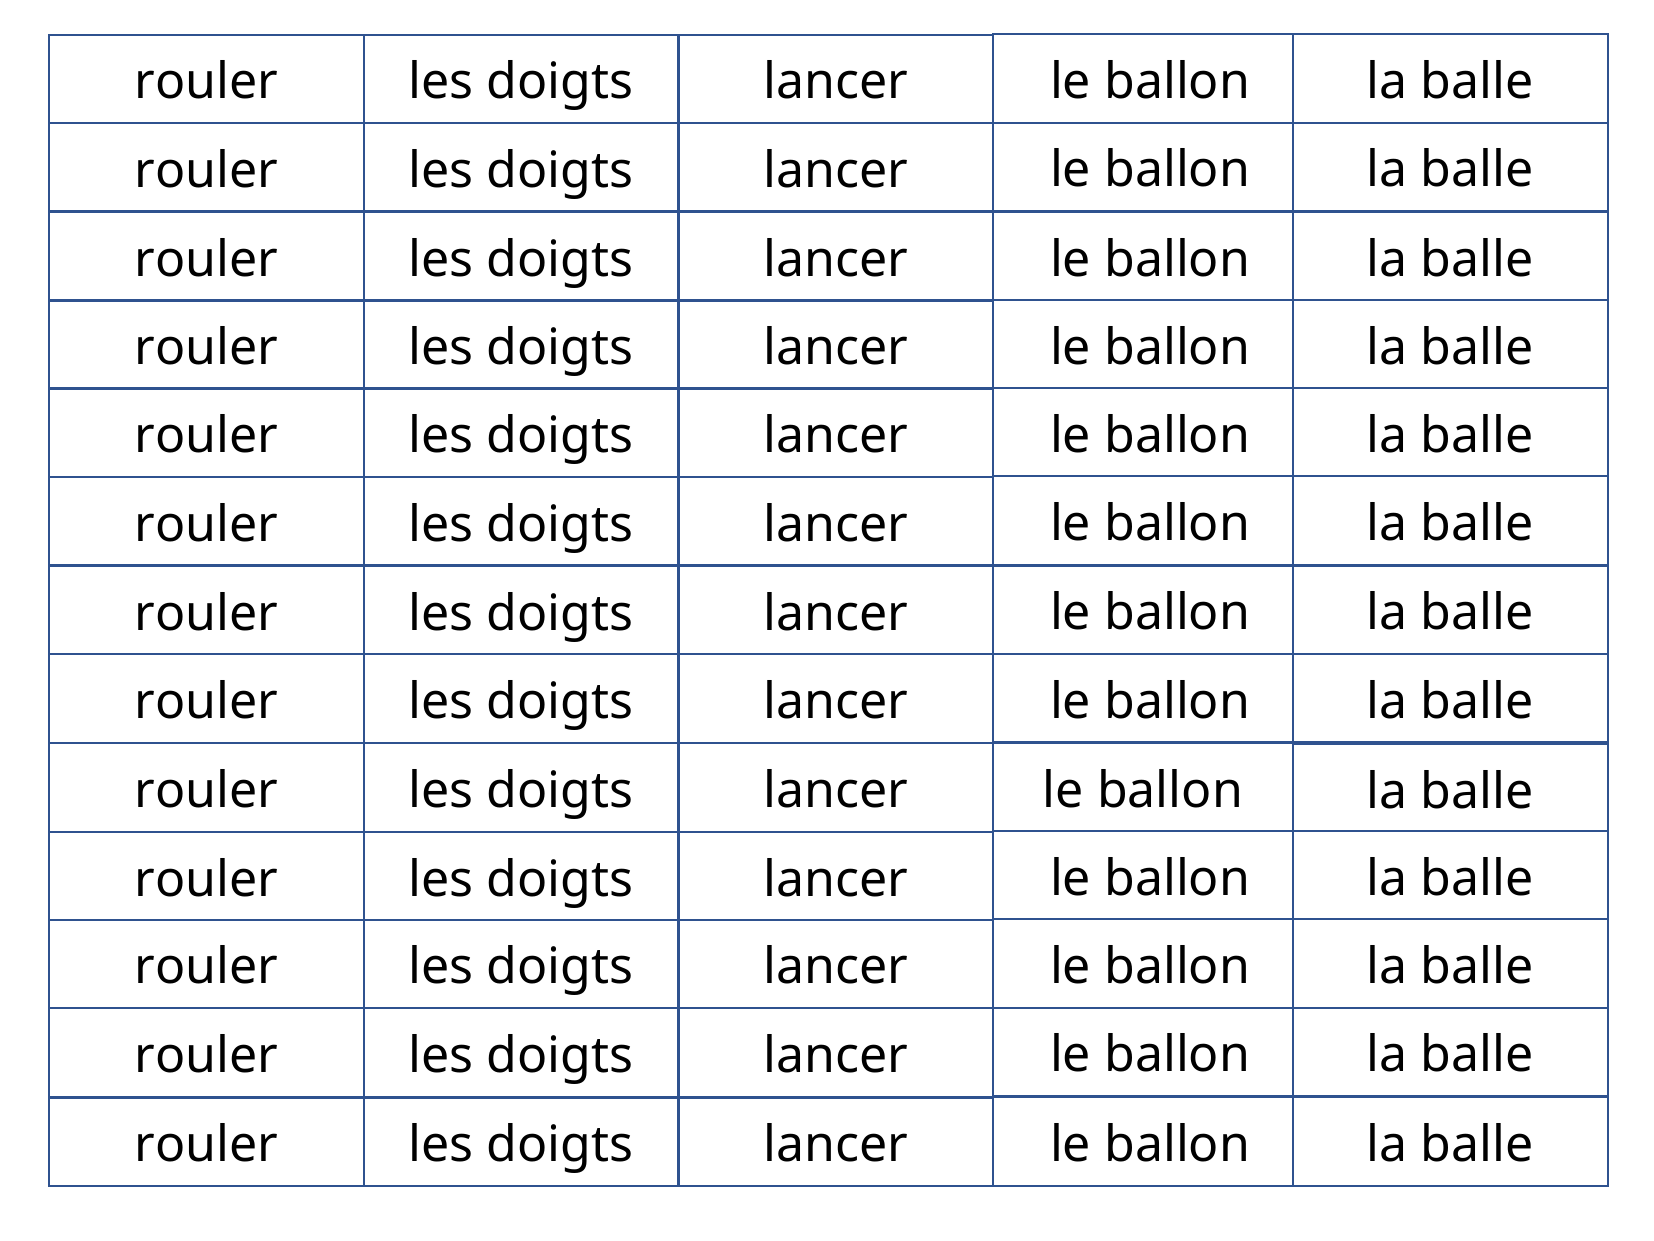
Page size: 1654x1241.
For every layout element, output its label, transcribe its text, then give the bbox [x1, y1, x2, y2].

text_box le ballon [993, 300, 1293, 388]
text_box rouler [49, 212, 364, 301]
text_box les doigts [364, 743, 678, 832]
text_box rouler [49, 301, 364, 389]
text_box le ballon [993, 1097, 1293, 1186]
text_box rouler [49, 654, 364, 743]
text_box lancer [678, 212, 993, 301]
text_box rouler [49, 832, 364, 920]
text_box le ballon [993, 34, 1293, 123]
text_box rouler [49, 1098, 364, 1186]
text_box rouler [49, 123, 364, 211]
text_box rouler [49, 35, 364, 123]
text_box la balle [1293, 744, 1608, 831]
text_box le ballon [993, 476, 1293, 565]
text_box les doigts [364, 212, 678, 301]
text_box les doigts [364, 301, 678, 389]
text_box lancer [678, 389, 993, 477]
text_box le ballon [993, 743, 1293, 831]
text_box lancer [678, 123, 993, 211]
text_box la balle [1293, 476, 1608, 565]
text_box lancer [678, 743, 993, 832]
text_box les doigts [364, 654, 678, 743]
text_box lancer [678, 1098, 993, 1186]
text_box le ballon [993, 388, 1293, 476]
text_box lancer [678, 920, 993, 1008]
text_box rouler [49, 477, 364, 565]
text_box la balle [1293, 566, 1608, 654]
text_box le ballon [993, 654, 1293, 742]
text_box le ballon [993, 123, 1293, 211]
text_box rouler [49, 1008, 364, 1097]
text_box rouler [49, 389, 364, 477]
text_box les doigts [364, 832, 678, 920]
text_box rouler [49, 566, 364, 654]
text_box la balle [1293, 1008, 1608, 1096]
text_box les doigts [364, 920, 678, 1008]
text_box la balle [1293, 388, 1608, 476]
text_box le ballon [993, 1008, 1293, 1096]
text_box lancer [678, 832, 993, 920]
text_box la balle [1293, 919, 1608, 1008]
text_box la balle [1293, 300, 1608, 388]
text_box lancer [678, 35, 993, 123]
text_box lancer [678, 654, 993, 743]
text_box les doigts [364, 1098, 678, 1186]
text_box les doigts [364, 566, 678, 654]
text_box les doigts [364, 123, 678, 211]
text_box les doigts [364, 389, 678, 477]
text_box les doigts [364, 477, 678, 565]
text_box la balle [1293, 1097, 1608, 1186]
text_box les doigts [364, 35, 678, 123]
text_box le ballon [993, 212, 1293, 300]
text_box la balle [1293, 34, 1608, 123]
text_box rouler [49, 743, 364, 832]
text_box les doigts [364, 1008, 678, 1097]
text_box le ballon [993, 919, 1293, 1008]
text_box lancer [678, 301, 993, 389]
text_box le ballon [993, 831, 1293, 919]
text_box lancer [678, 566, 993, 654]
text_box la balle [1293, 212, 1608, 300]
text_box le ballon [993, 566, 1293, 654]
text_box lancer [678, 477, 993, 565]
text_box la balle [1293, 123, 1608, 211]
text_box la balle [1293, 831, 1608, 919]
text_box rouler [49, 920, 364, 1008]
text_box la balle [1293, 654, 1608, 742]
text_box lancer [678, 1008, 993, 1097]
